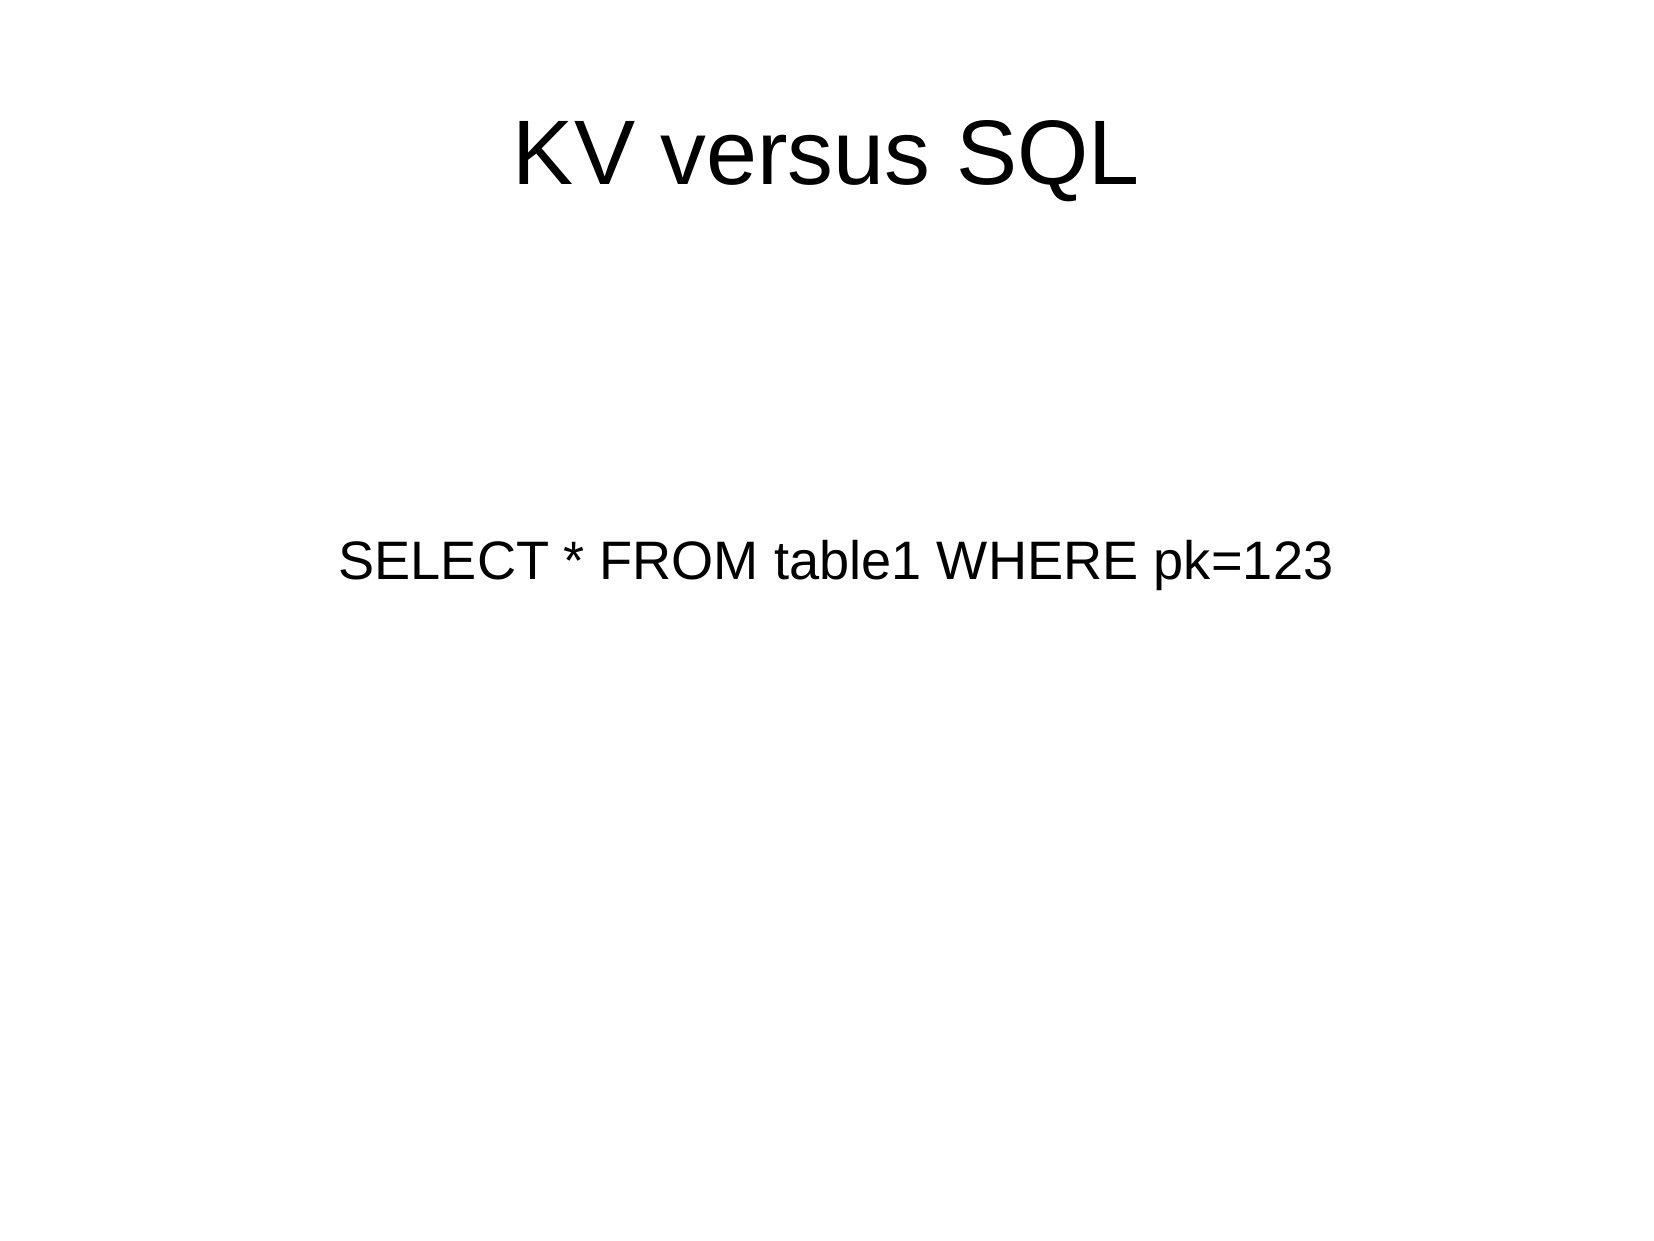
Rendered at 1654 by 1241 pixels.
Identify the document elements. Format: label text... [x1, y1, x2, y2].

title KV versus SQL [82, 49, 1571, 257]
text_box SELECT * FROM table1 WHERE pk=123 [323, 522, 1351, 601]
